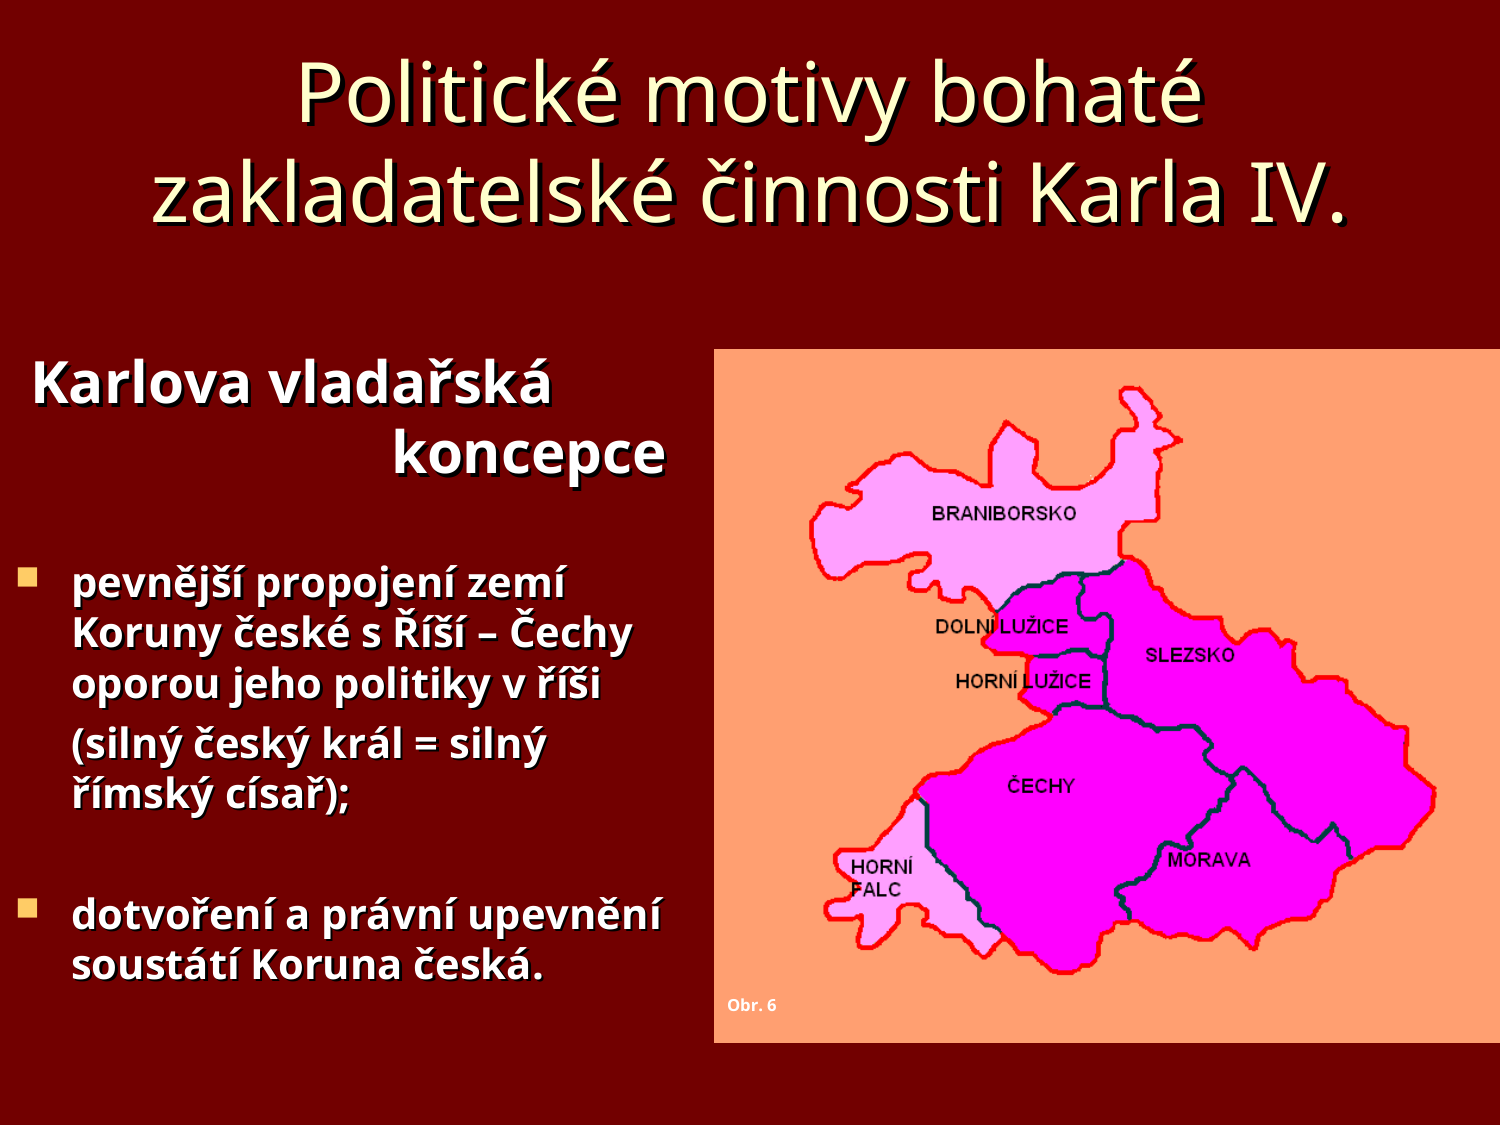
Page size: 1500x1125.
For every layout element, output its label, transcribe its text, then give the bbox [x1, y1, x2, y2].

text_box Obr. 6 [712, 987, 792, 1023]
text_box [714, 350, 1500, 1043]
title Politické motivy bohaté zakladatelské činnosti Karla IV. [75, 31, 1426, 247]
list Karlova vladařská koncepce pevnější propojení zemí Koruny české s Říší – Čechy oporou jeho politiky v říši (silný český král = silný římský císař); dotvoření a právní upevnění soustátí Koruna česká. [0, 338, 703, 1035]
